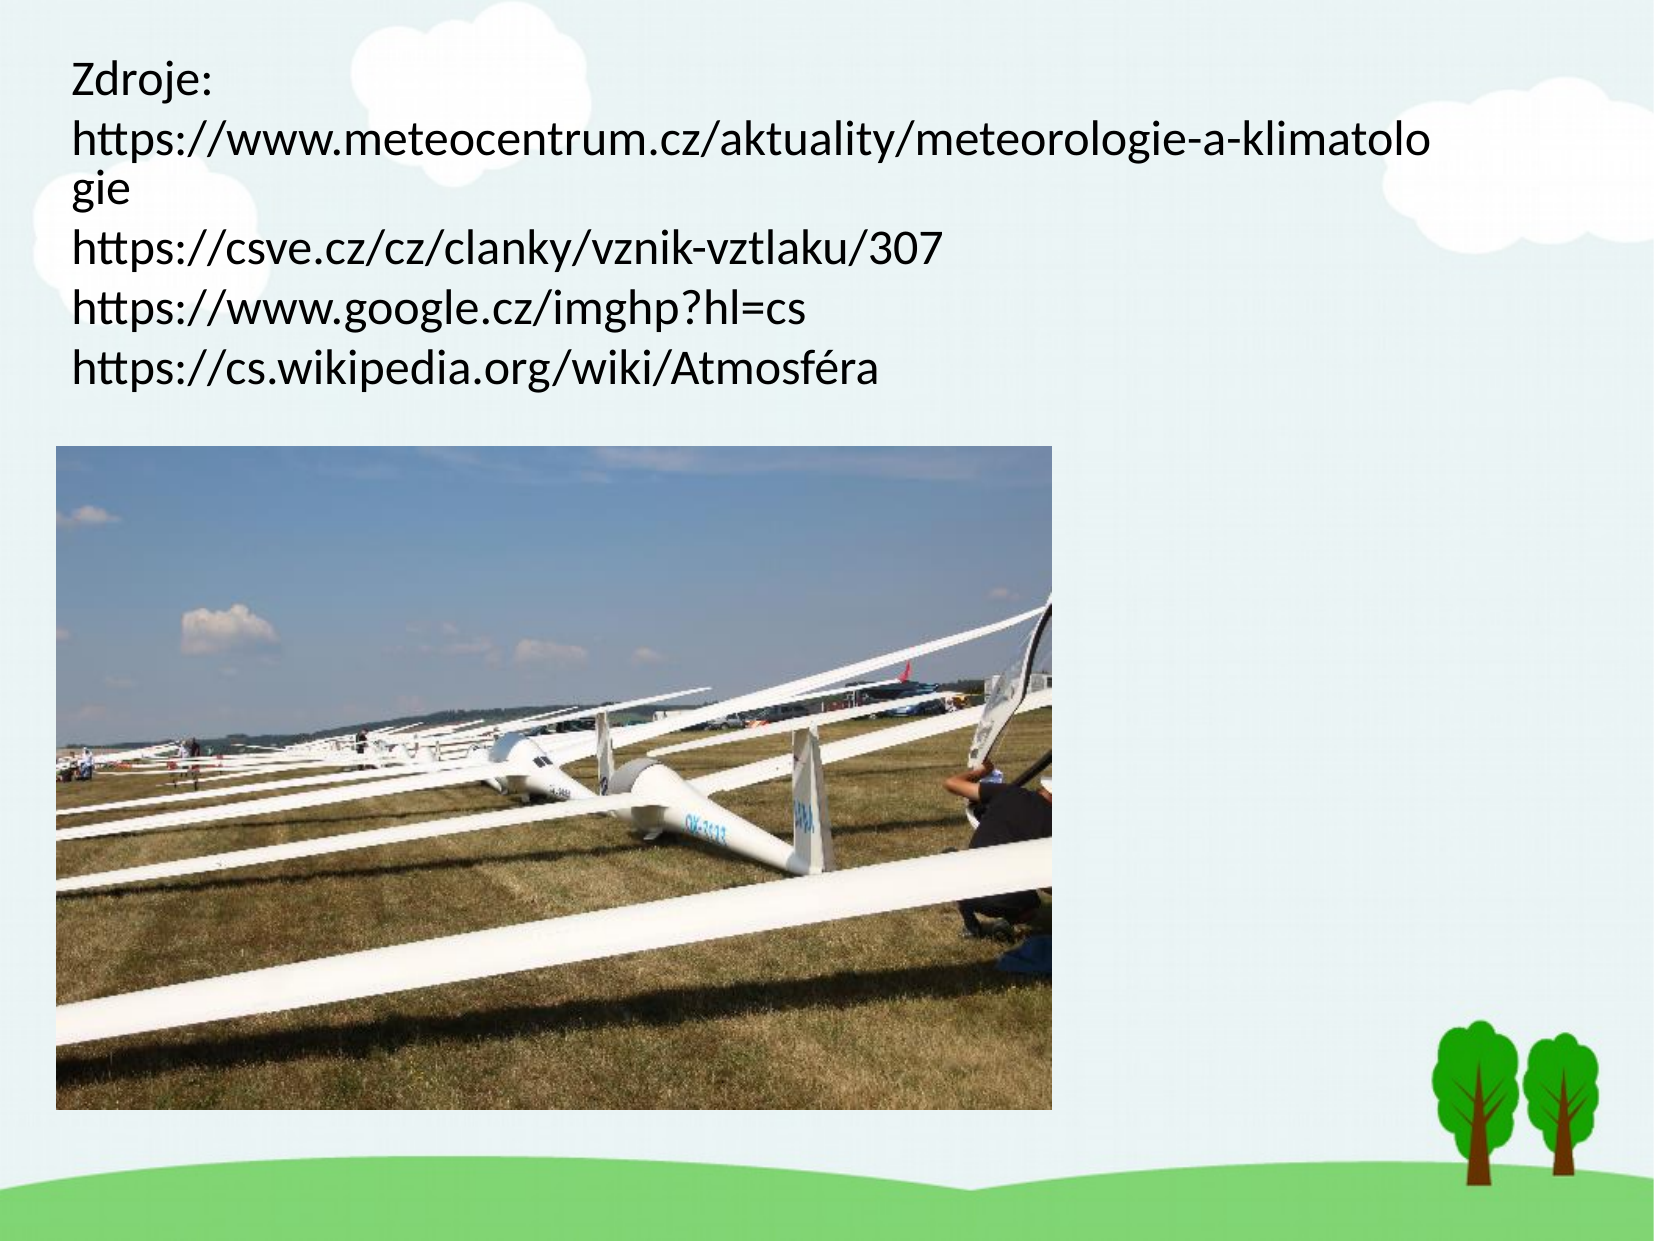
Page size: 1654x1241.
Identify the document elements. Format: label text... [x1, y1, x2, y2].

picture [56, 446, 1052, 1110]
text_box Zdroje: https://www.meteocentrum.cz/aktuality/meteorologie-a-klimatologie https://csve.cz/cz/clanky/vznik-vztlaku/307 https://www.google.cz/imghp?hl=cs https://cs.wikipedia.org/wiki/Atmosféra [56, 37, 1456, 538]
